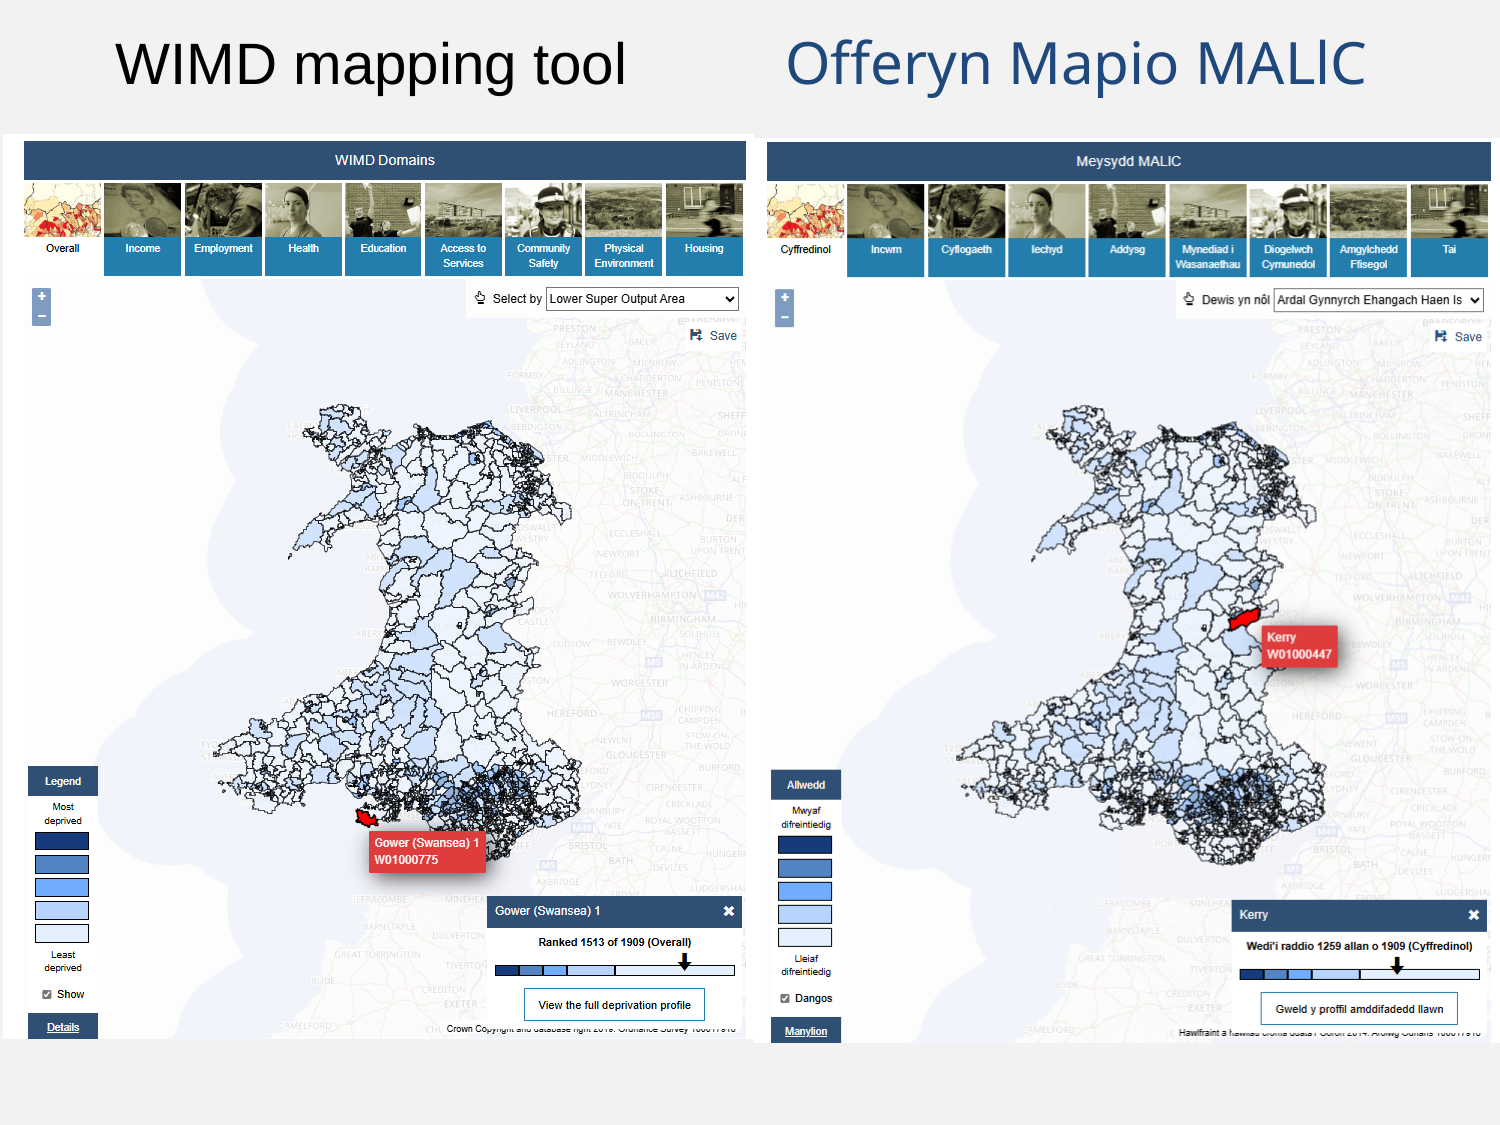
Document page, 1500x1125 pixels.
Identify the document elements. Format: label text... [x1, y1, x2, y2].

picture [3, 134, 1500, 1043]
text_box Offeryn Mapio MALlC [753, 19, 1415, 104]
text_box WIMD mapping tool [41, 19, 703, 104]
